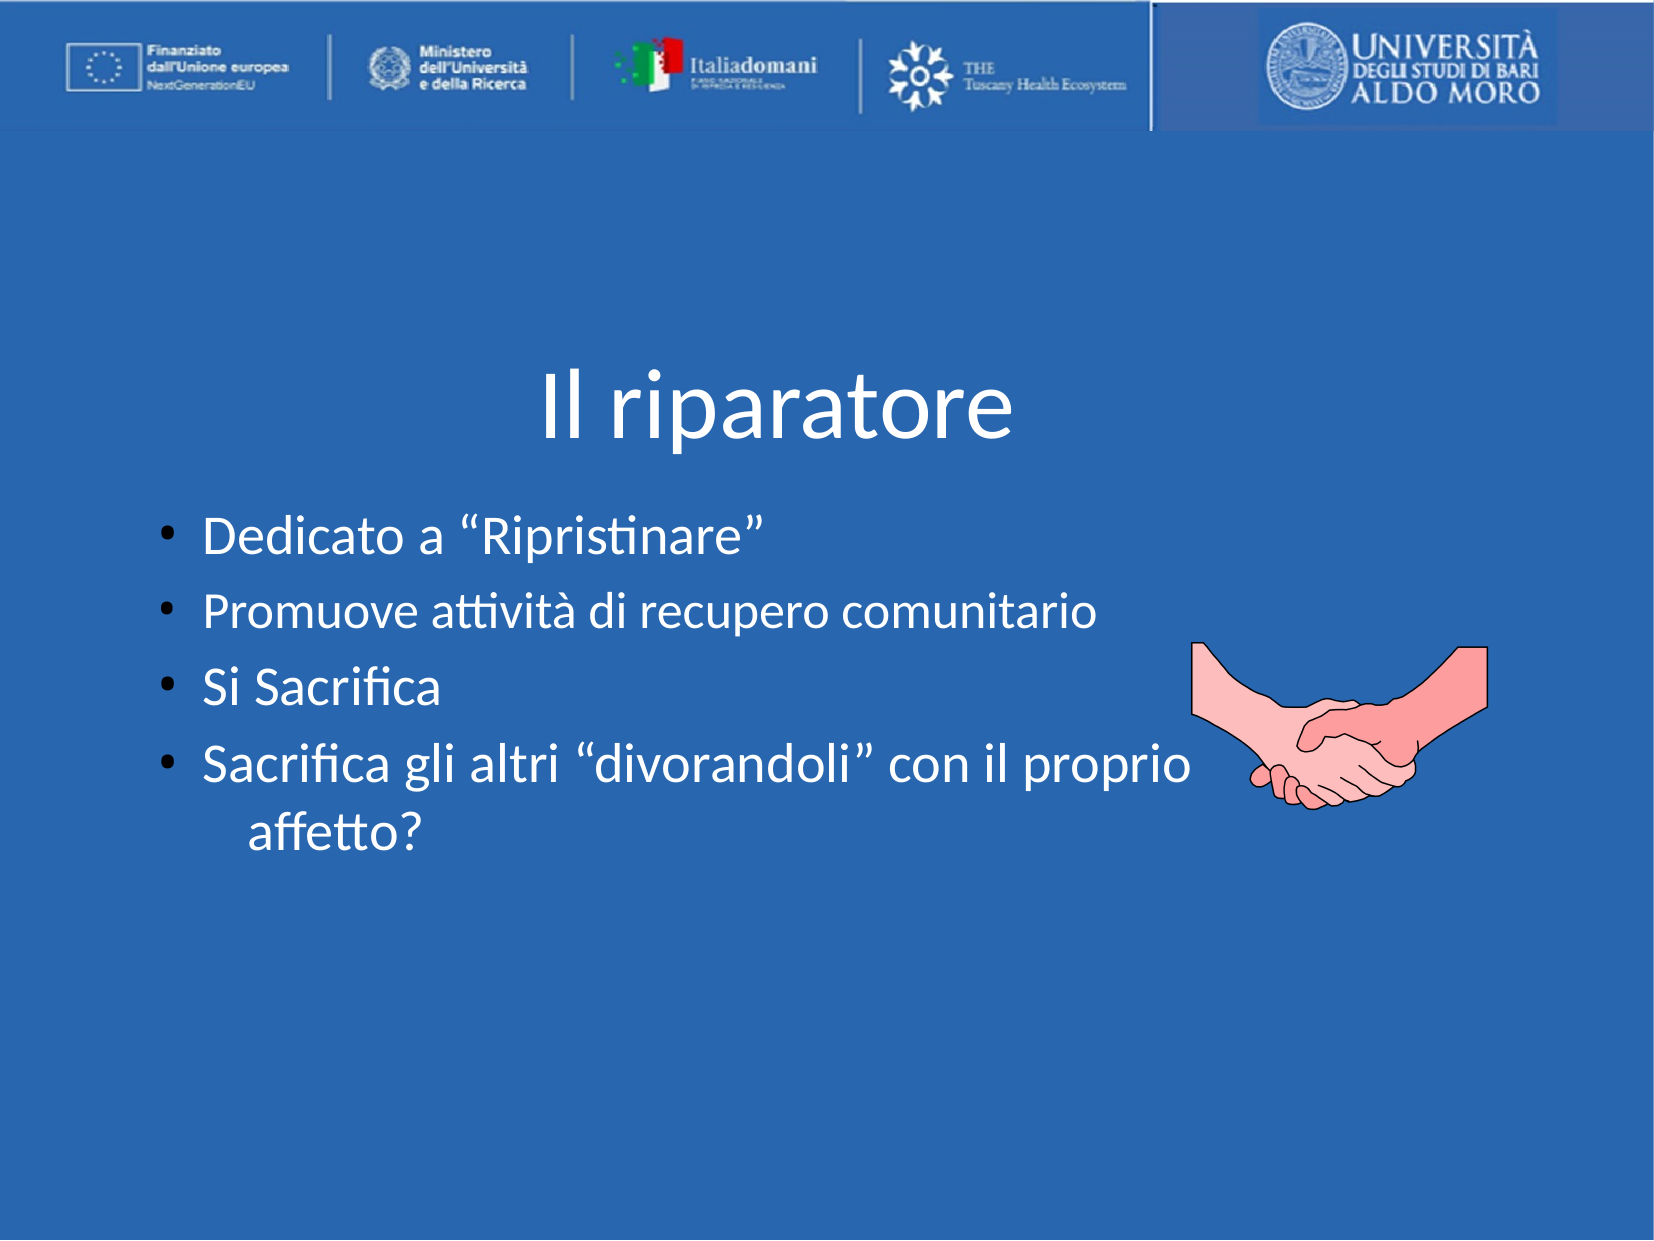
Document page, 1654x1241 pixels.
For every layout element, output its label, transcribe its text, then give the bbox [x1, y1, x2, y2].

text_box Il riparatore [363, 330, 1191, 468]
text_box Dedicato a “Ripristinare” Promuove attività di recupero comunitario Si Sacrifica Sacrifica gli altri “divorandoli” con il proprio affetto? [142, 490, 1221, 874]
picture [1221, 641, 1489, 811]
picture [0, 0, 1654, 132]
